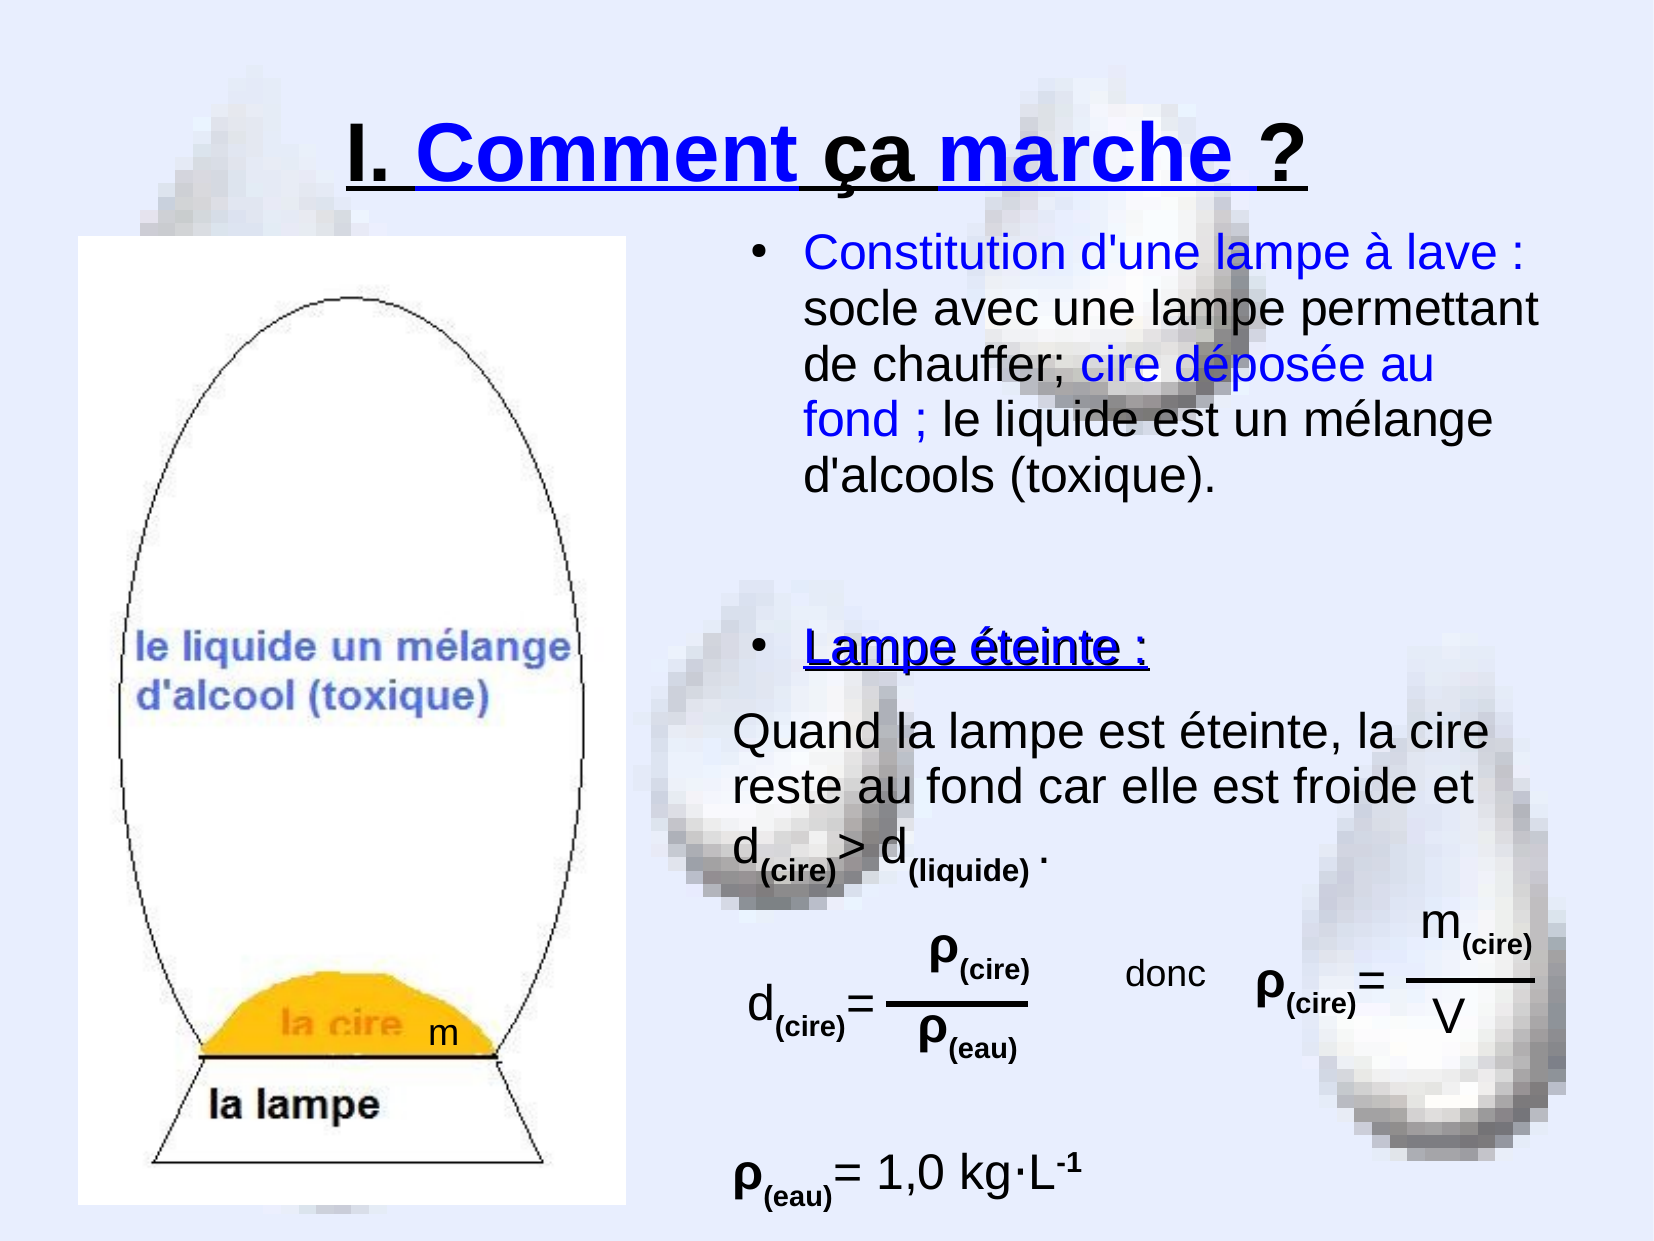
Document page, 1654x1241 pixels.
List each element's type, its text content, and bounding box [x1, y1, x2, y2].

text_box V [1417, 980, 1501, 1052]
text_box m(cire) [1405, 885, 1559, 970]
text_box d(cire)= [732, 967, 910, 1052]
list Constitution d'une lampe à lave : socle avec une lampe permettant de chauffer; cire déposée au fond ; le liquide est un mélange d'alcools (toxique). Lampe éteinte : Quand la lampe est éteinte, la cire reste au fond car elle est froide et d(cire)> d(liquide) . ρ(cire) ρ(eau) ρ(eau)= 1,0 kg⋅L-1 [732, 224, 1559, 1241]
text_box ρ(cire)= [1240, 944, 1406, 1029]
picture [0, 0, 1654, 1241]
title I. Comment ça marche ? [82, 49, 1571, 257]
text_box donc [1110, 944, 1240, 1028]
text_box m [413, 1003, 473, 1061]
